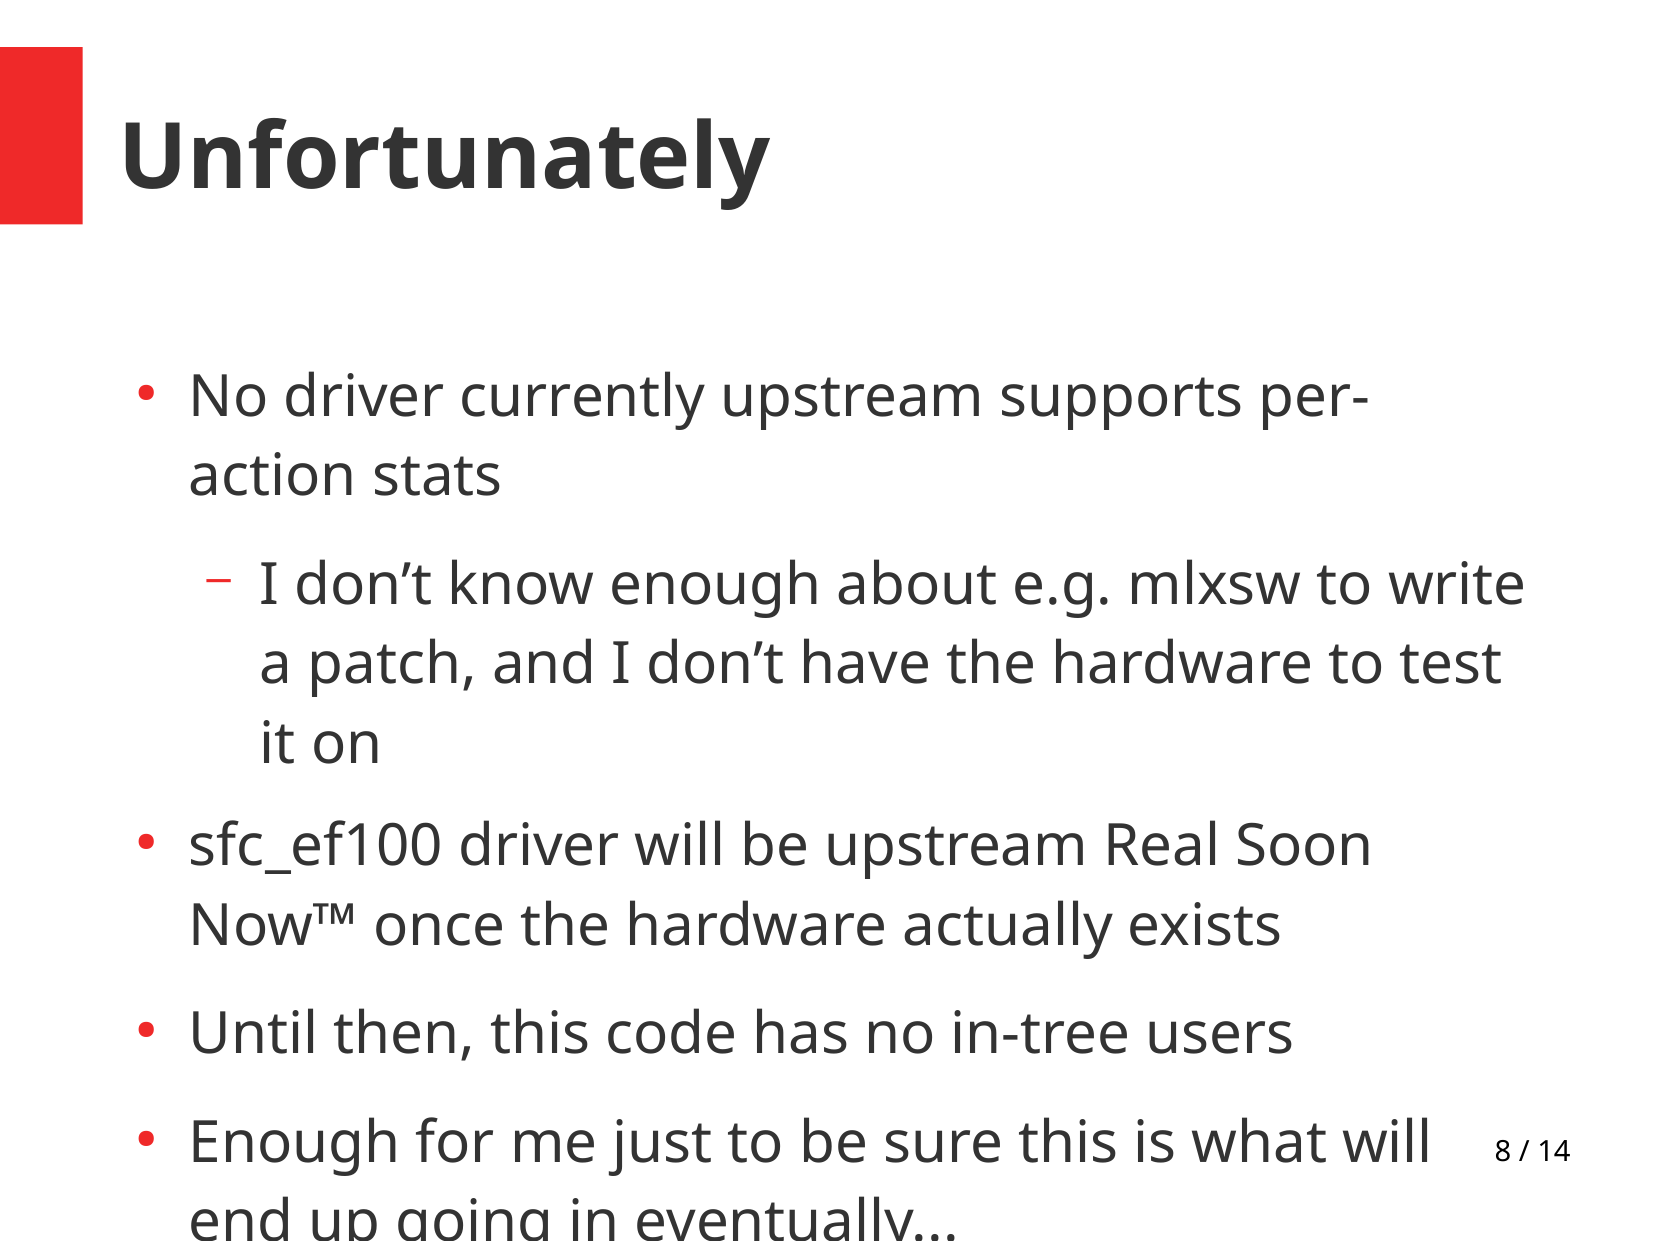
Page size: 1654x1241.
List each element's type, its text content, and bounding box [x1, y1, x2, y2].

title Unfortunately [118, 49, 1571, 257]
list No driver currently upstream supports per-action stats I don’t know enough about e.g. mlxsw to write a patch, and I don’t have the hardware to test it on sfc_ef100 driver will be upstream Real Soon Now™ once the hardware actually exists Until then, this code has no in-tree users Enough for me just to be sure this is what will end up going in eventually... [118, 354, 1536, 1074]
